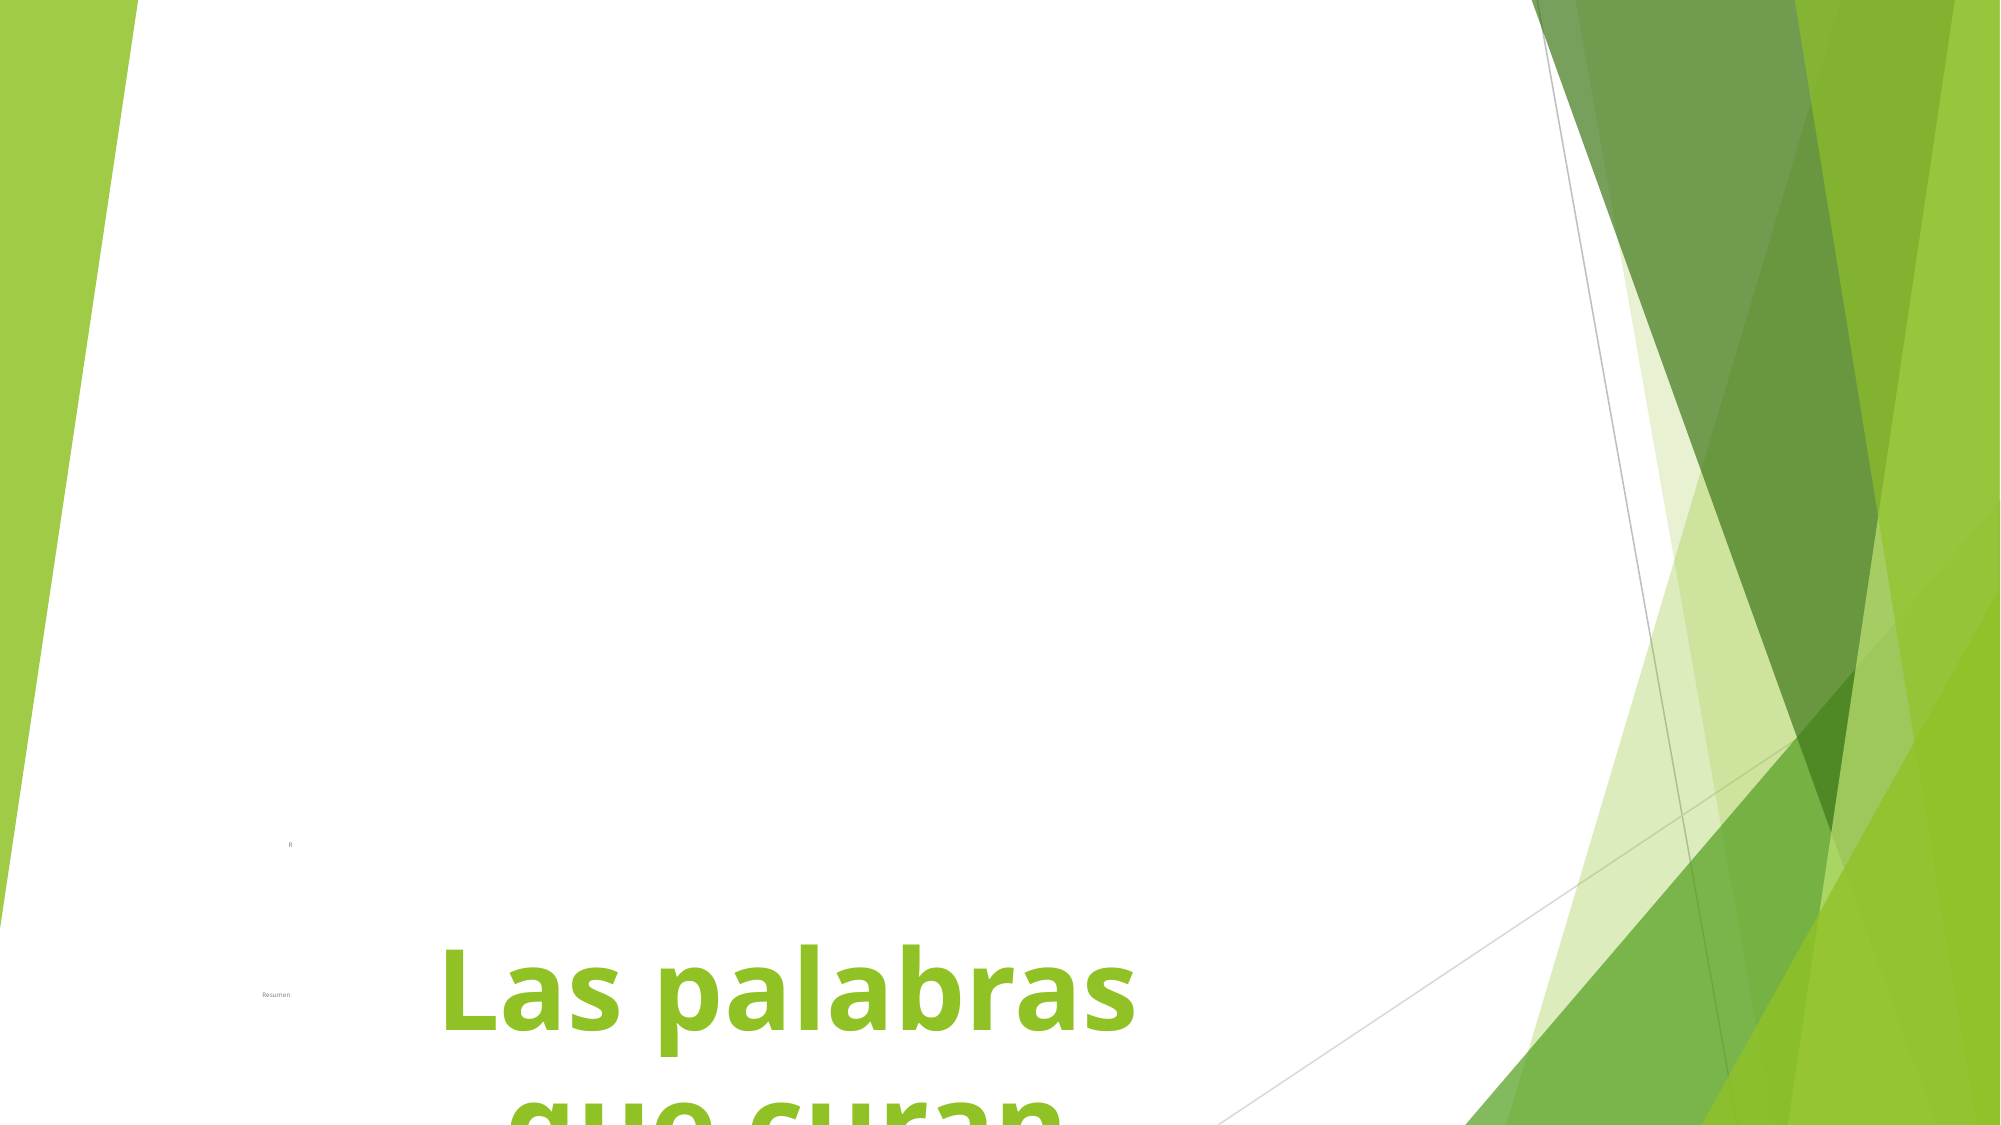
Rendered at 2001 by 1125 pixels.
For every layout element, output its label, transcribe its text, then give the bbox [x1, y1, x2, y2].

title Las palabras que curan Álex Rovira Resumen de José Juan Ruiz Iborra [127, 640, 1448, 983]
subtitle R Resumen [247, 702, 1567, 1010]
